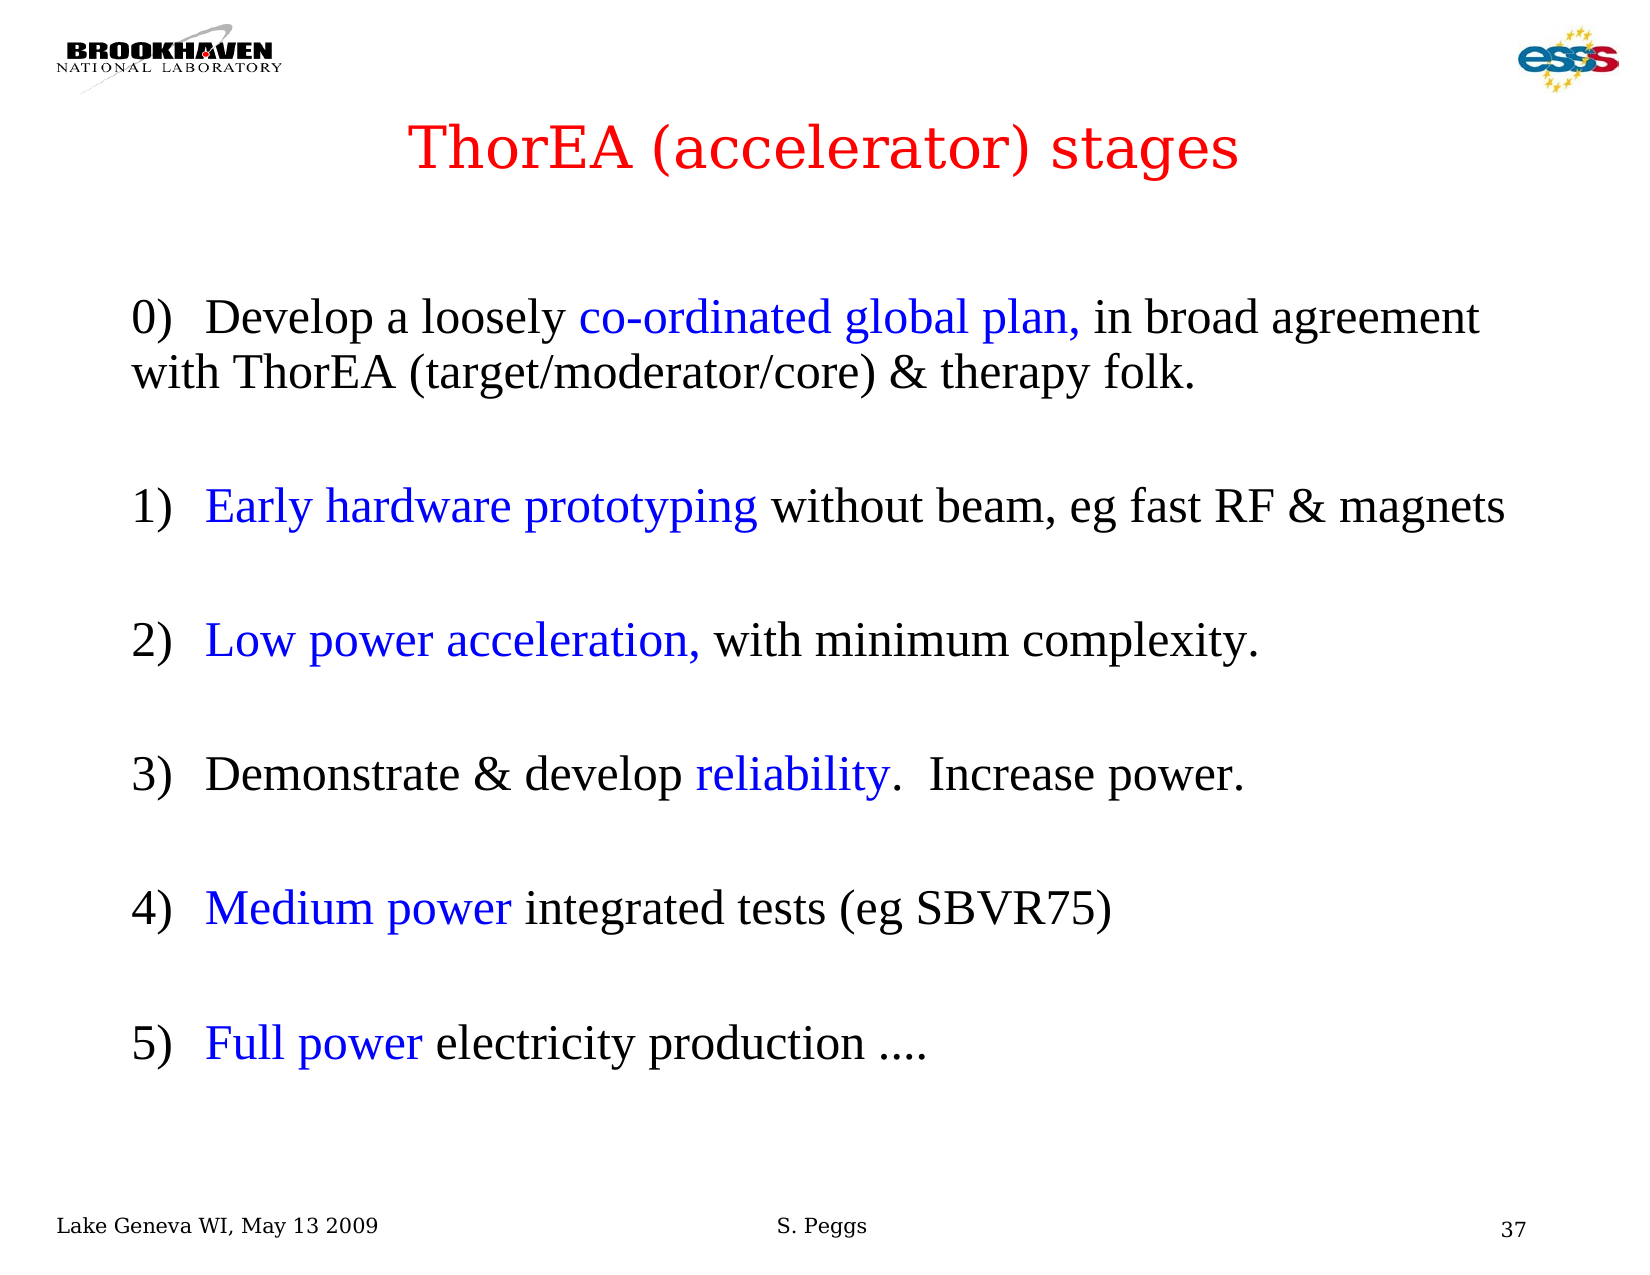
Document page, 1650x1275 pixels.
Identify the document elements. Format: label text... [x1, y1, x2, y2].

picture [1555, 52, 1566, 57]
text_box 0) Develop a loosely co-ordinated global plan, in broad agreement with ThorEA (target/moderator/core) & therapy folk. 1) Early hardware prototyping without beam, eg fast RF & magnets 2) Low power acceleration, with minimum complexity. 3) Demonstrate & develop reliability. Increase power. 4) Medium power integrated tests (eg SBVR75) 5) Full power electricity production .... [131, 288, 1519, 1071]
picture [1518, 25, 1619, 93]
text_box ThorEA (accelerator) stages [152, 94, 1499, 183]
picture [56, 24, 282, 94]
